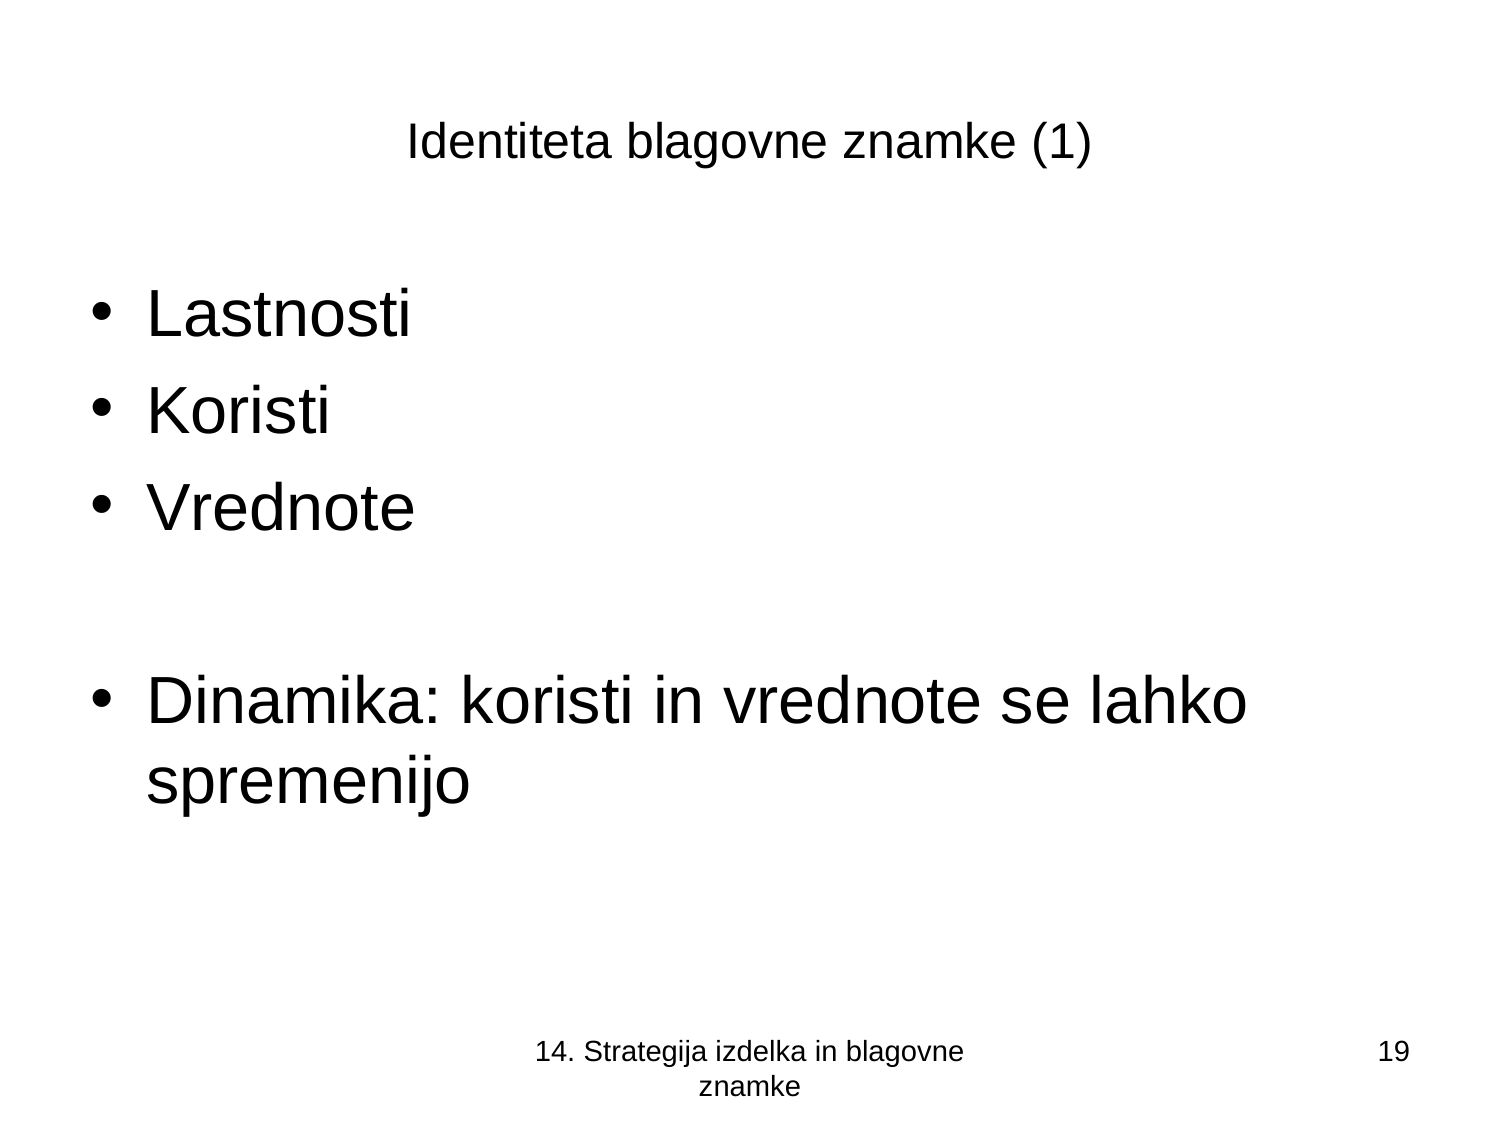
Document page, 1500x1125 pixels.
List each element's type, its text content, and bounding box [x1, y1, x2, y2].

title Identiteta blagovne znamke (1) [75, 45, 1426, 233]
list Lastnosti Koristi Vrednote Dinamika: koristi in vrednote se lahko spremenijo [75, 262, 1426, 1006]
text_box 14. Strategija izdelka in blagovne znamke [512, 1024, 988, 1103]
text_box <number> [1074, 1024, 1426, 1103]
